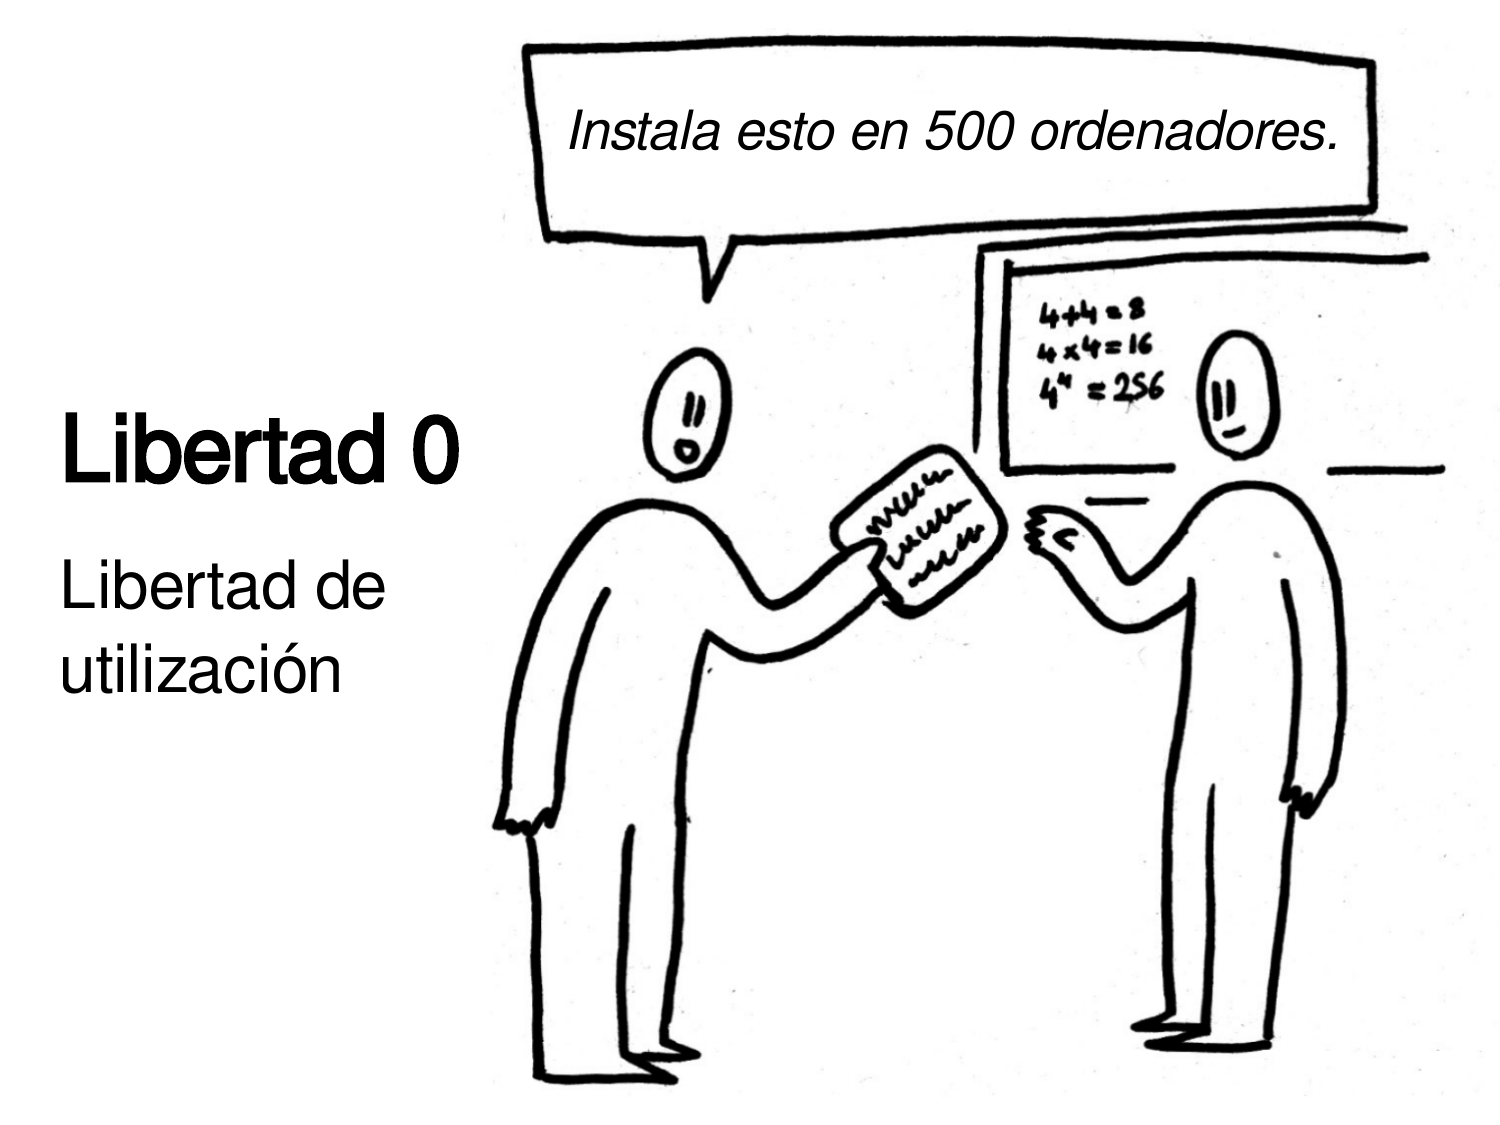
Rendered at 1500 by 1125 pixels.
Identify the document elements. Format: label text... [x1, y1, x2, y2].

text_box Instala esto en 500 ordenadores. [525, 28, 1381, 240]
text_box Libertad 0 Libertad de utilización [45, 389, 586, 826]
picture [485, 28, 1500, 1097]
